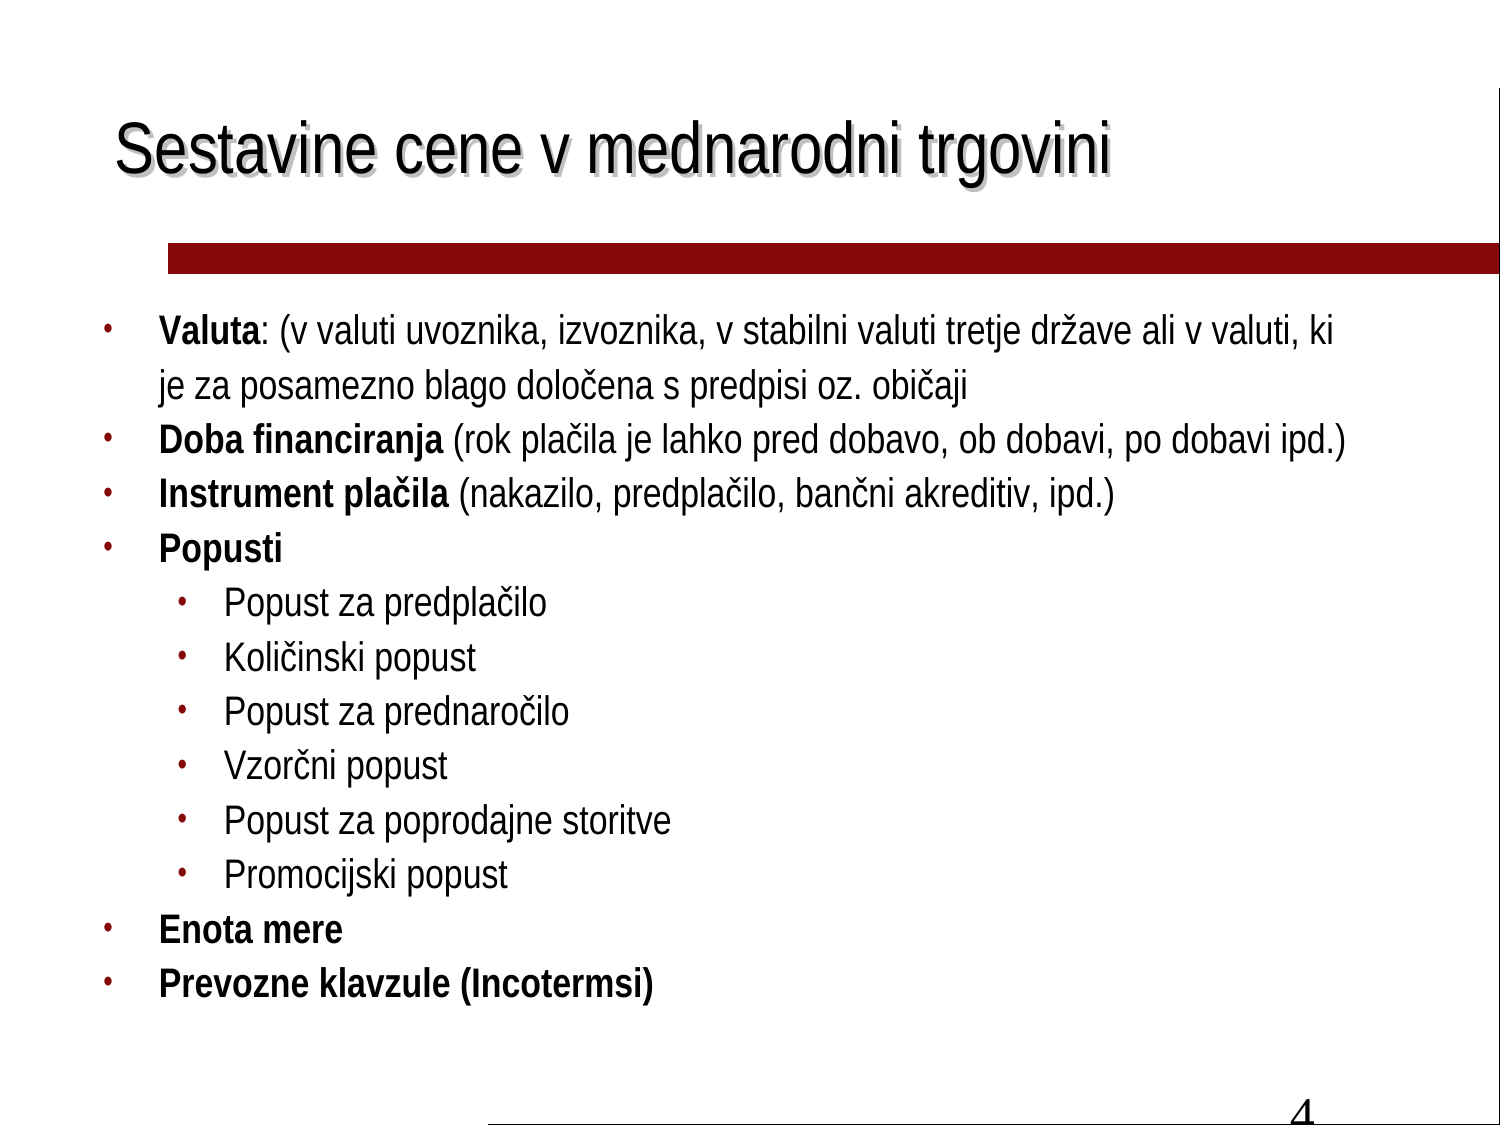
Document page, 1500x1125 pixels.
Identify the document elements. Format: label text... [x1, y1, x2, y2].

title Sestavine cene v mednarodni trgovini [100, 93, 1376, 284]
list Valuta: (v valuti uvoznika, izvoznika, v stabilni valuti tretje države ali v valuti, ki je za posamezno blago določena s predpisi oz. običaji Doba financiranja (rok plačila je lahko pred dobavo, ob dobavi, po dobavi ipd.) Instrument plačila (nakazilo, predplačilo, bančni akreditiv, ipd.) Popusti Popust za predplačilo Količinski popust Popust za prednaročilo Vzorčni popust Popust za poprodajne storitve Promocijski popust Enota mere Prevozne klavzule (Incotermsi) [88, 290, 1364, 1077]
